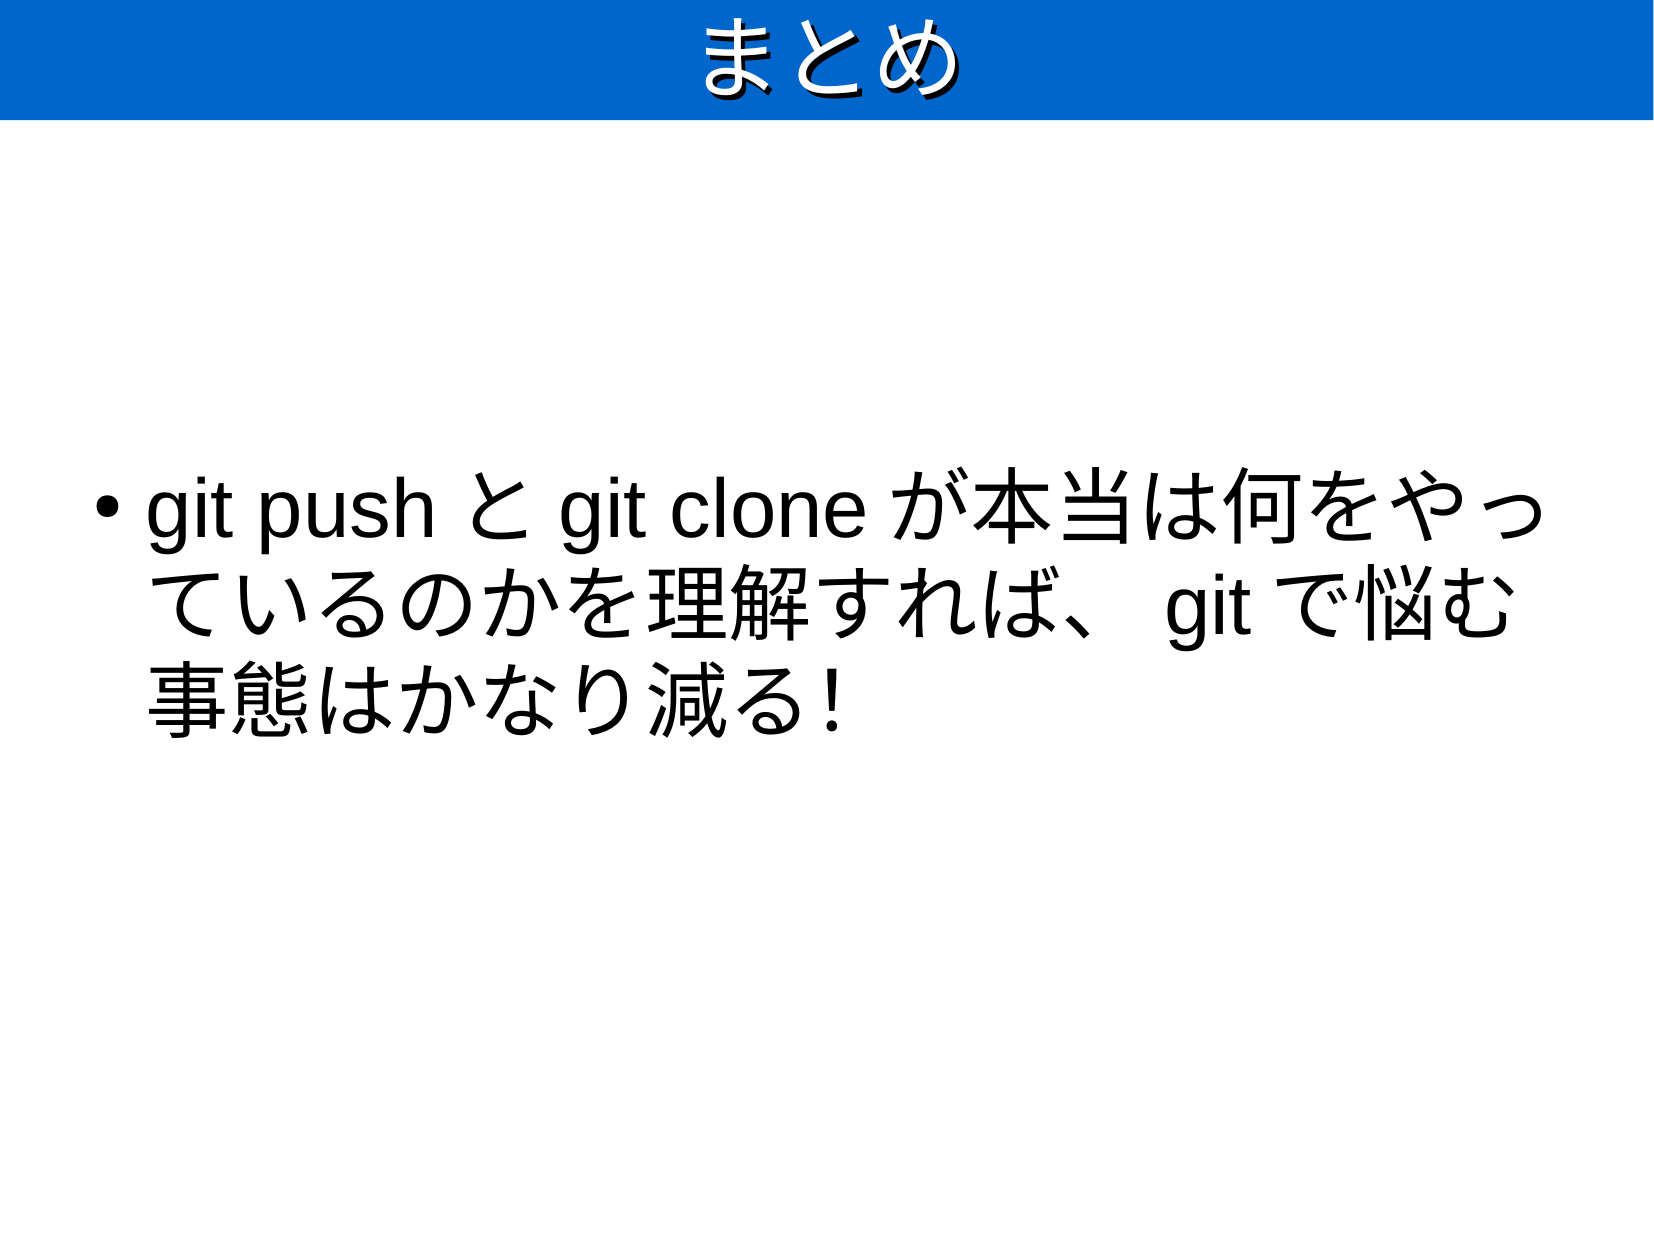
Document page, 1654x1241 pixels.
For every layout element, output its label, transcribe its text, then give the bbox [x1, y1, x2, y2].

list git pushとgit cloneが本当は何をやっているのかを理解すれば、gitで悩む事態はかなり減る！ [75, 460, 1576, 1180]
title まとめ [0, 0, 1654, 121]
